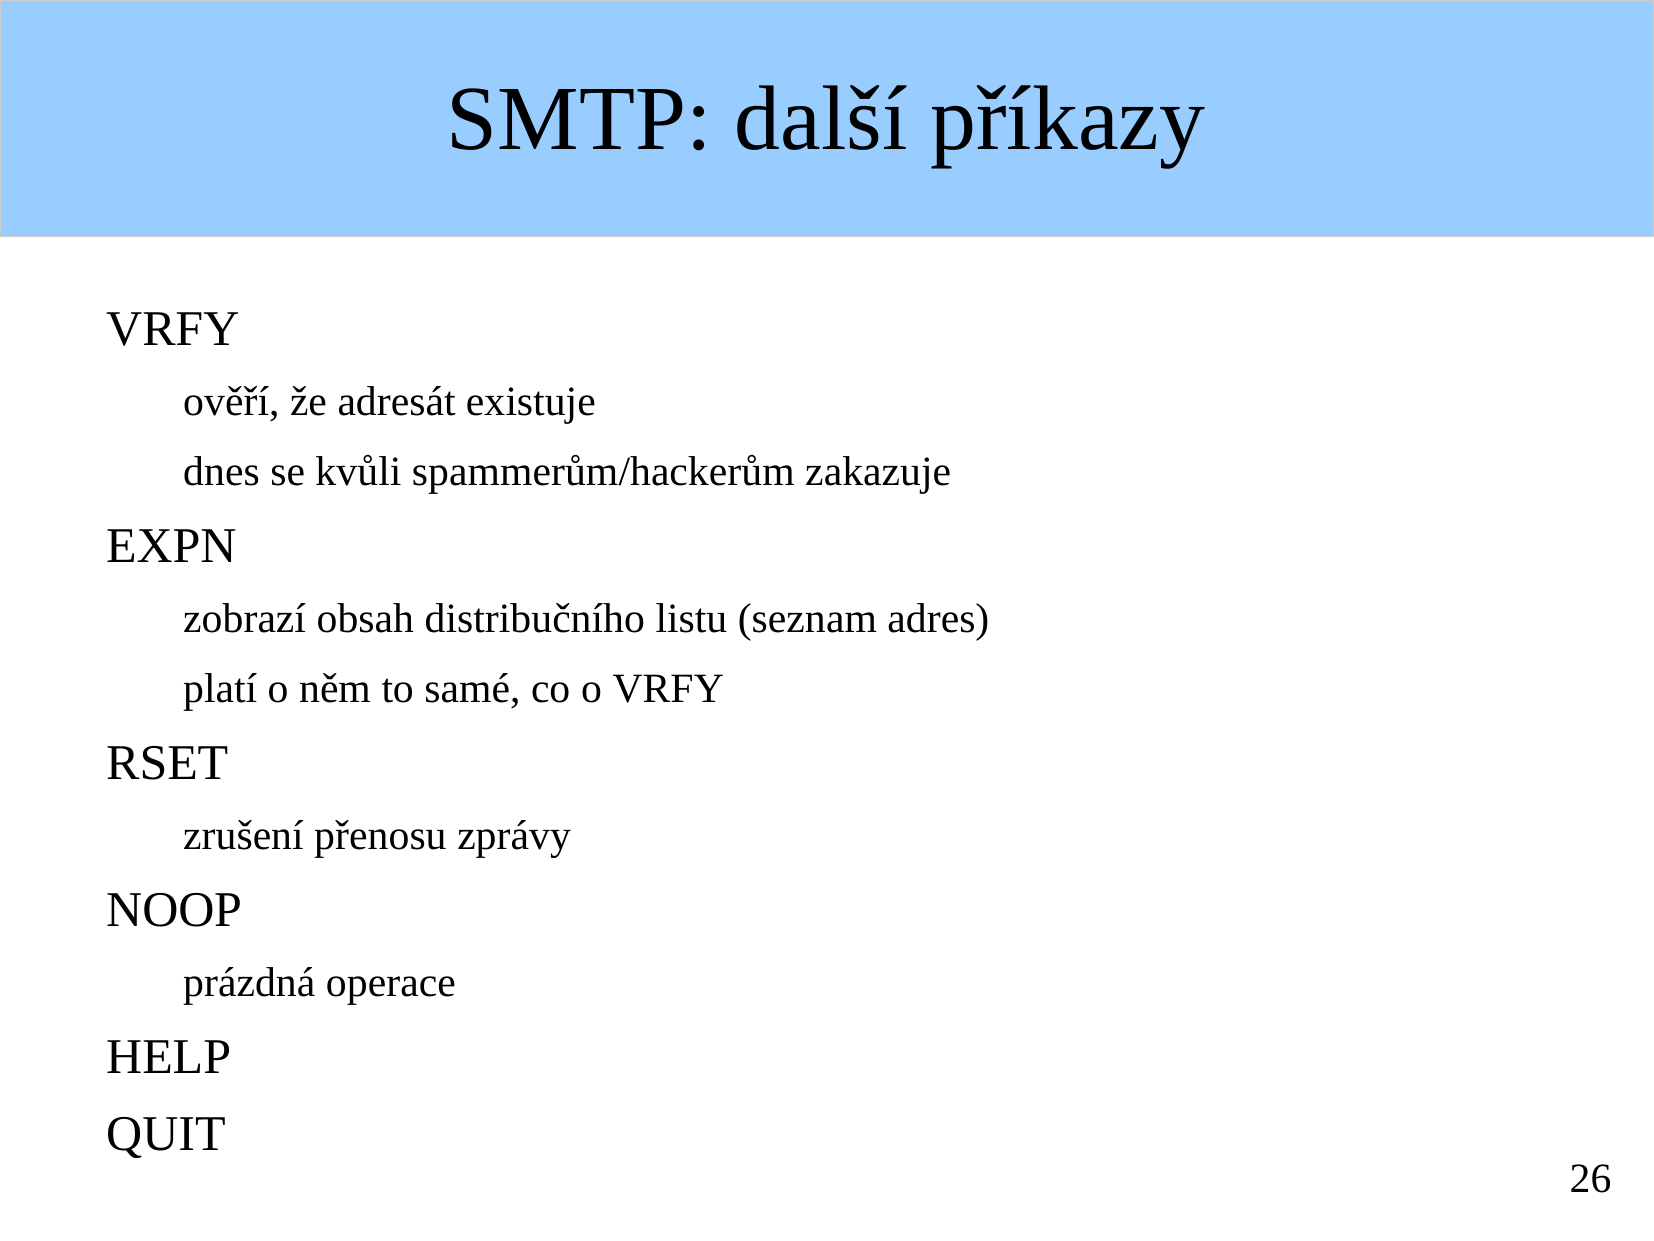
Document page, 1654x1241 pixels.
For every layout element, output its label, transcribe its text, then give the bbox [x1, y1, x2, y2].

title SMTP: další příkazy [0, 0, 1654, 237]
list VRFY ověří, že adresát existuje dnes se kvůli spammerům/hackerům zakazuje EXPN zobrazí obsah distribučního listu (seznam adres) platí o něm to samé, co o VRFY RSET zrušení přenosu zprávy NOOP prázdná operace HELP QUIT [88, 301, 1565, 1162]
